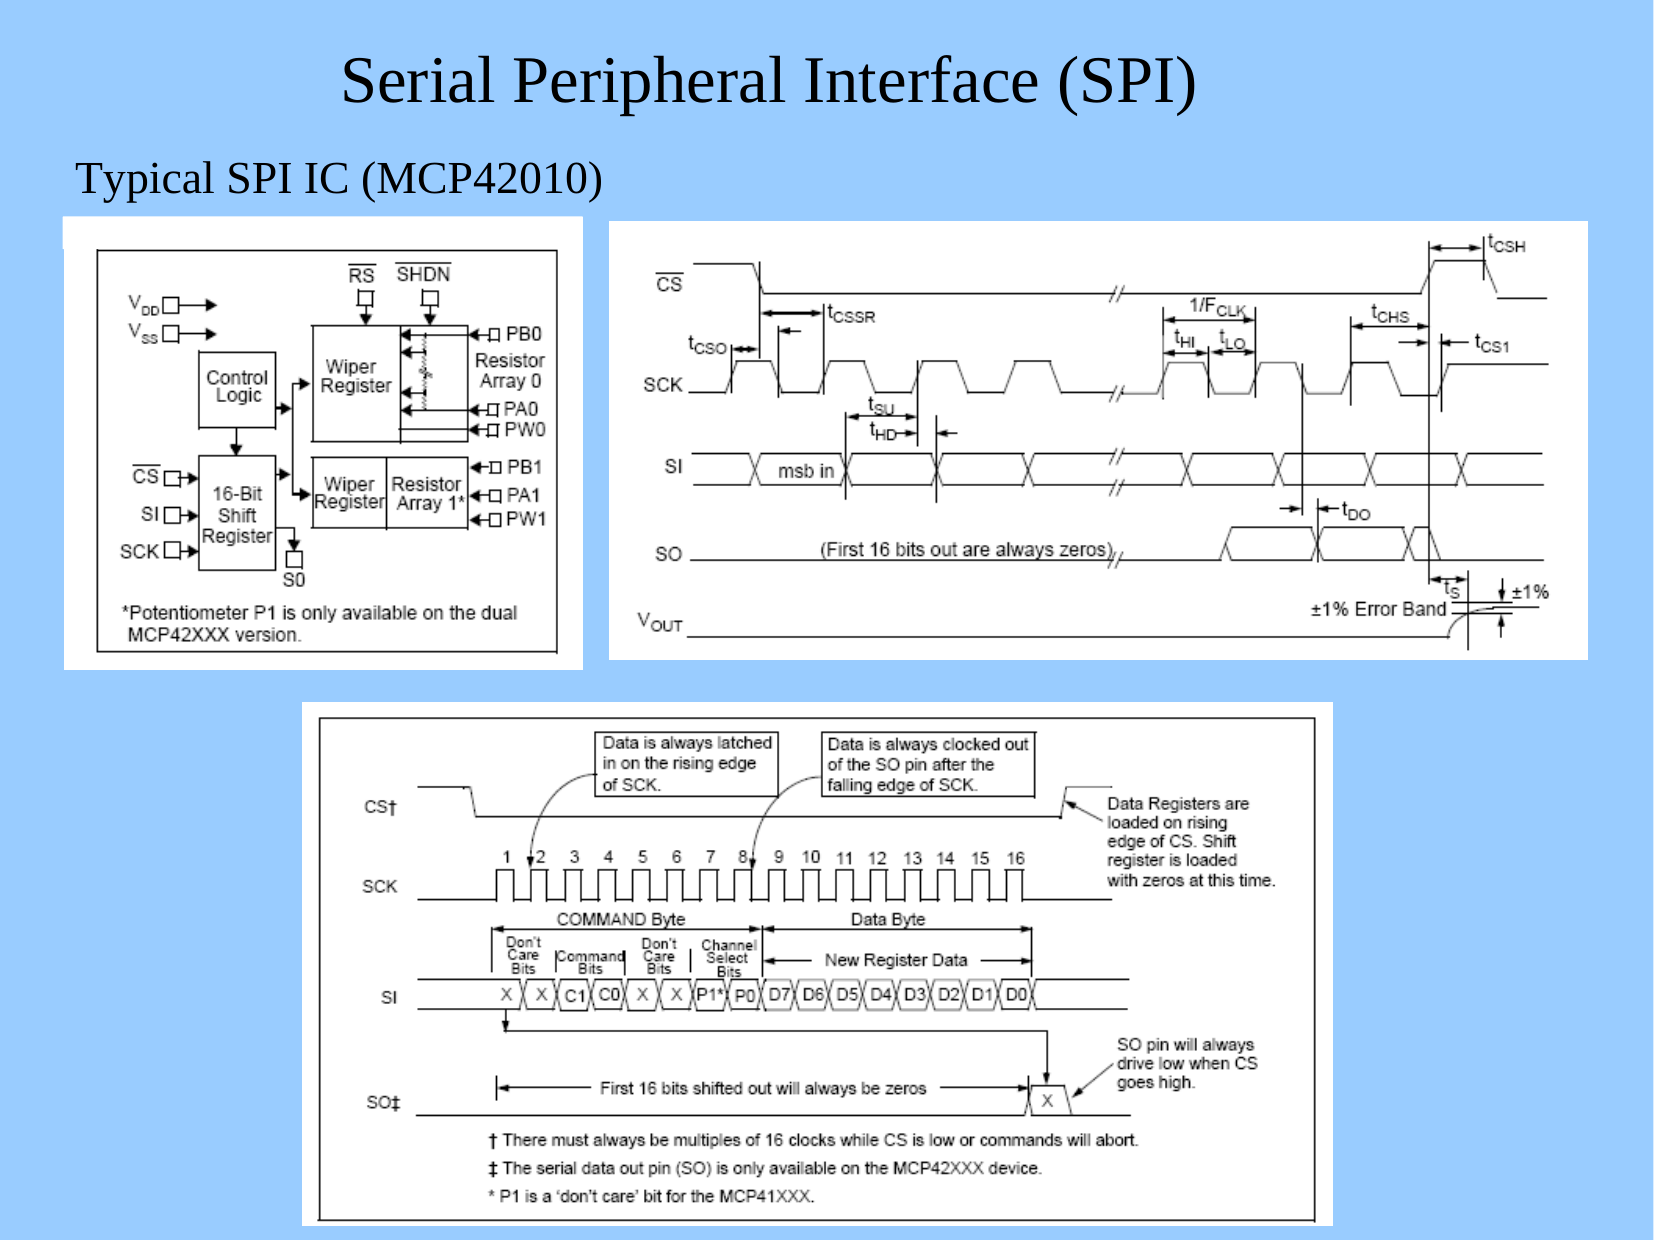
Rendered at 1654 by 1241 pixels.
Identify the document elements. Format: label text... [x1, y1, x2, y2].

picture [302, 702, 1333, 1226]
picture [609, 221, 1588, 660]
picture [64, 249, 583, 670]
text_box [63, 217, 583, 249]
text_box Typical SPI IC (MCP42010) [75, 149, 1576, 1088]
text_box Serial Peripheral Interface (SPI) [339, 38, 1201, 113]
